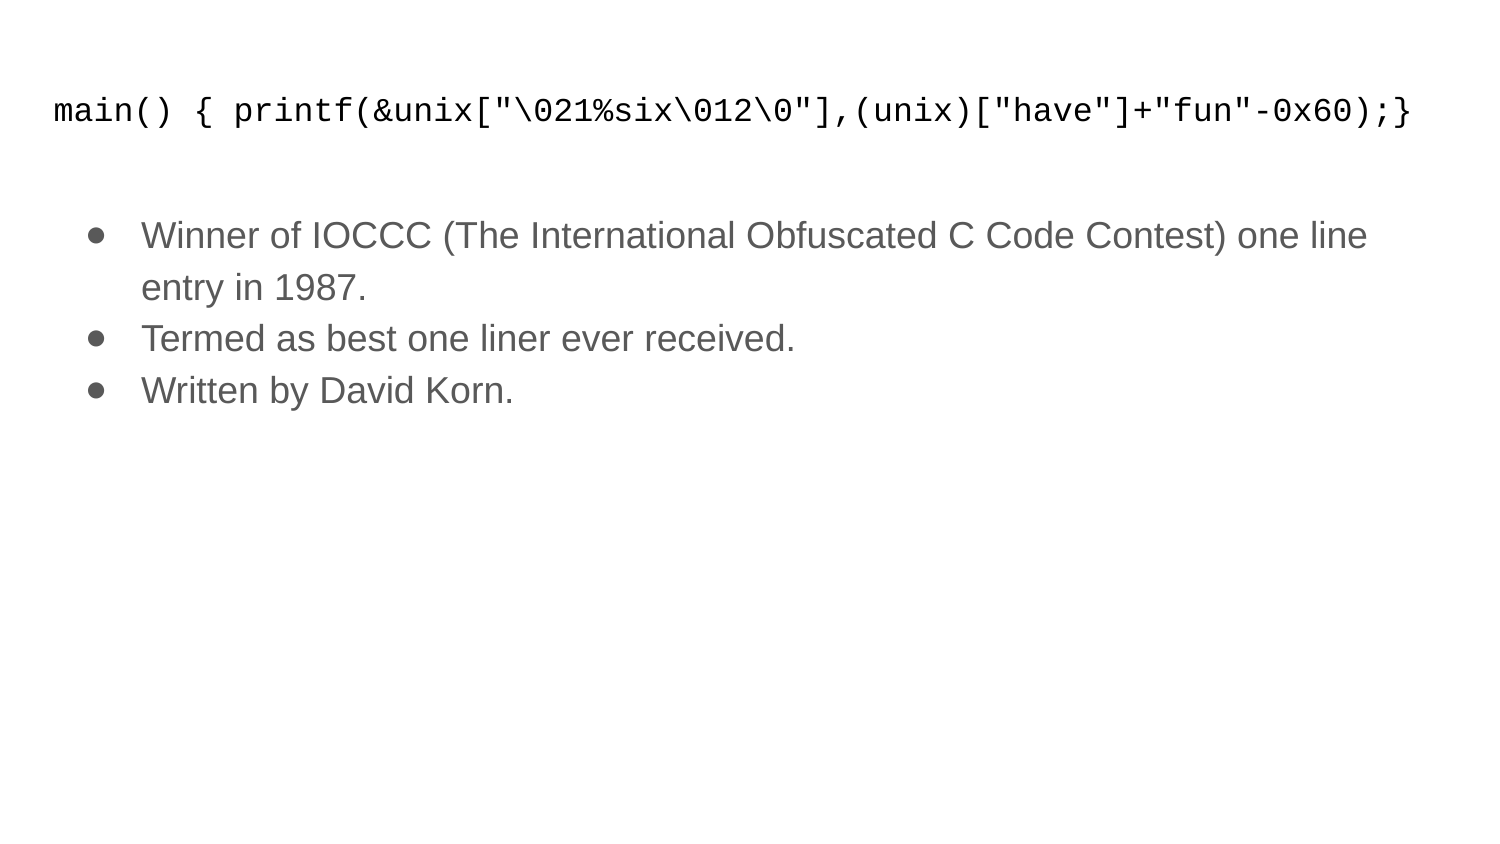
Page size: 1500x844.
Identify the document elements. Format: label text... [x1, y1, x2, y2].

title main() { printf(&unix["\021%six\012\0"],(unix)["have"]+"fun"-0x60);} [38, 72, 1478, 146]
list Winner of IOCCC (The International Obfuscated C Code Contest) one line entry in 1987. Termed as best one liner ever received. Written by David Korn. [51, 189, 1449, 750]
